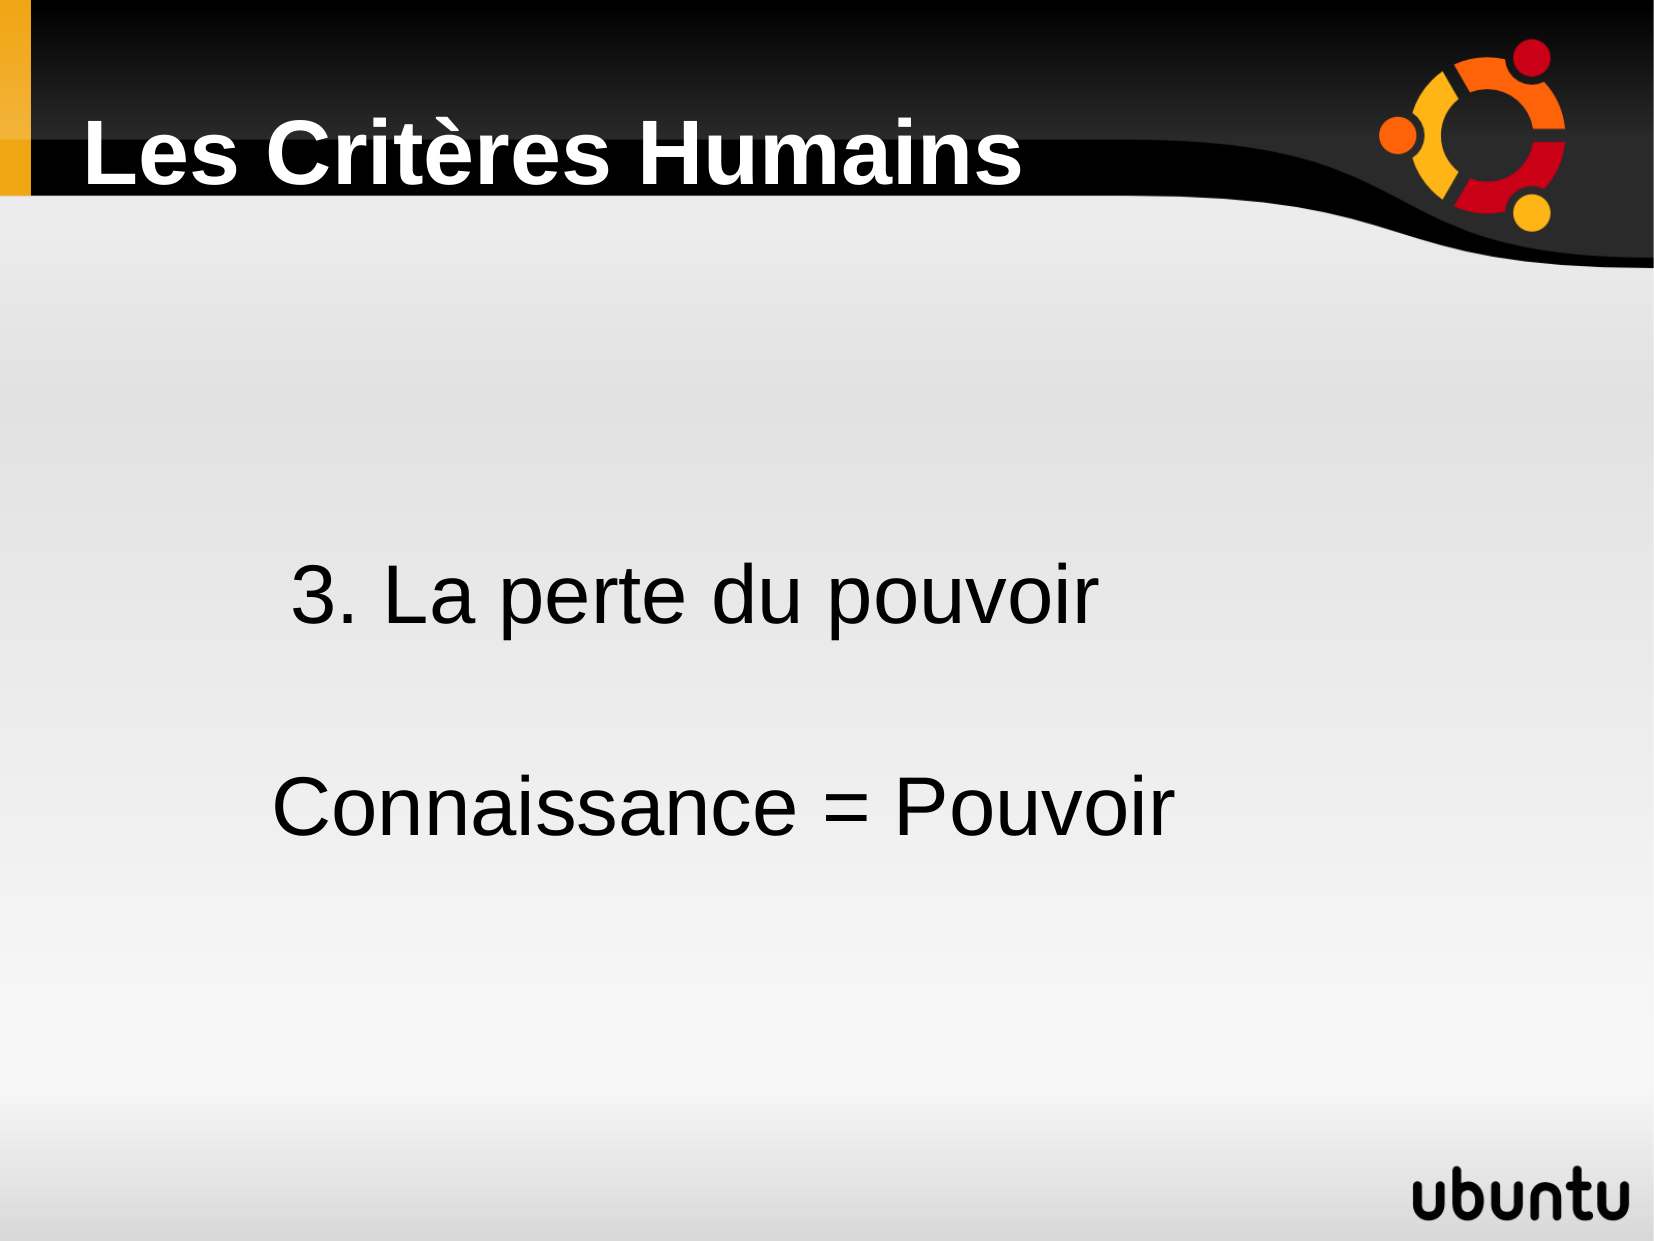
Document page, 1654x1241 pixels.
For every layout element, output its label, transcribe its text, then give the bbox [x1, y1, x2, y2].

text_box 3. La perte du pouvoir [271, 537, 1483, 652]
picture [0, 0, 1654, 1241]
title Les Critères Humains [82, 49, 1571, 257]
text_box Connaissance = Pouvoir [271, 750, 1365, 864]
